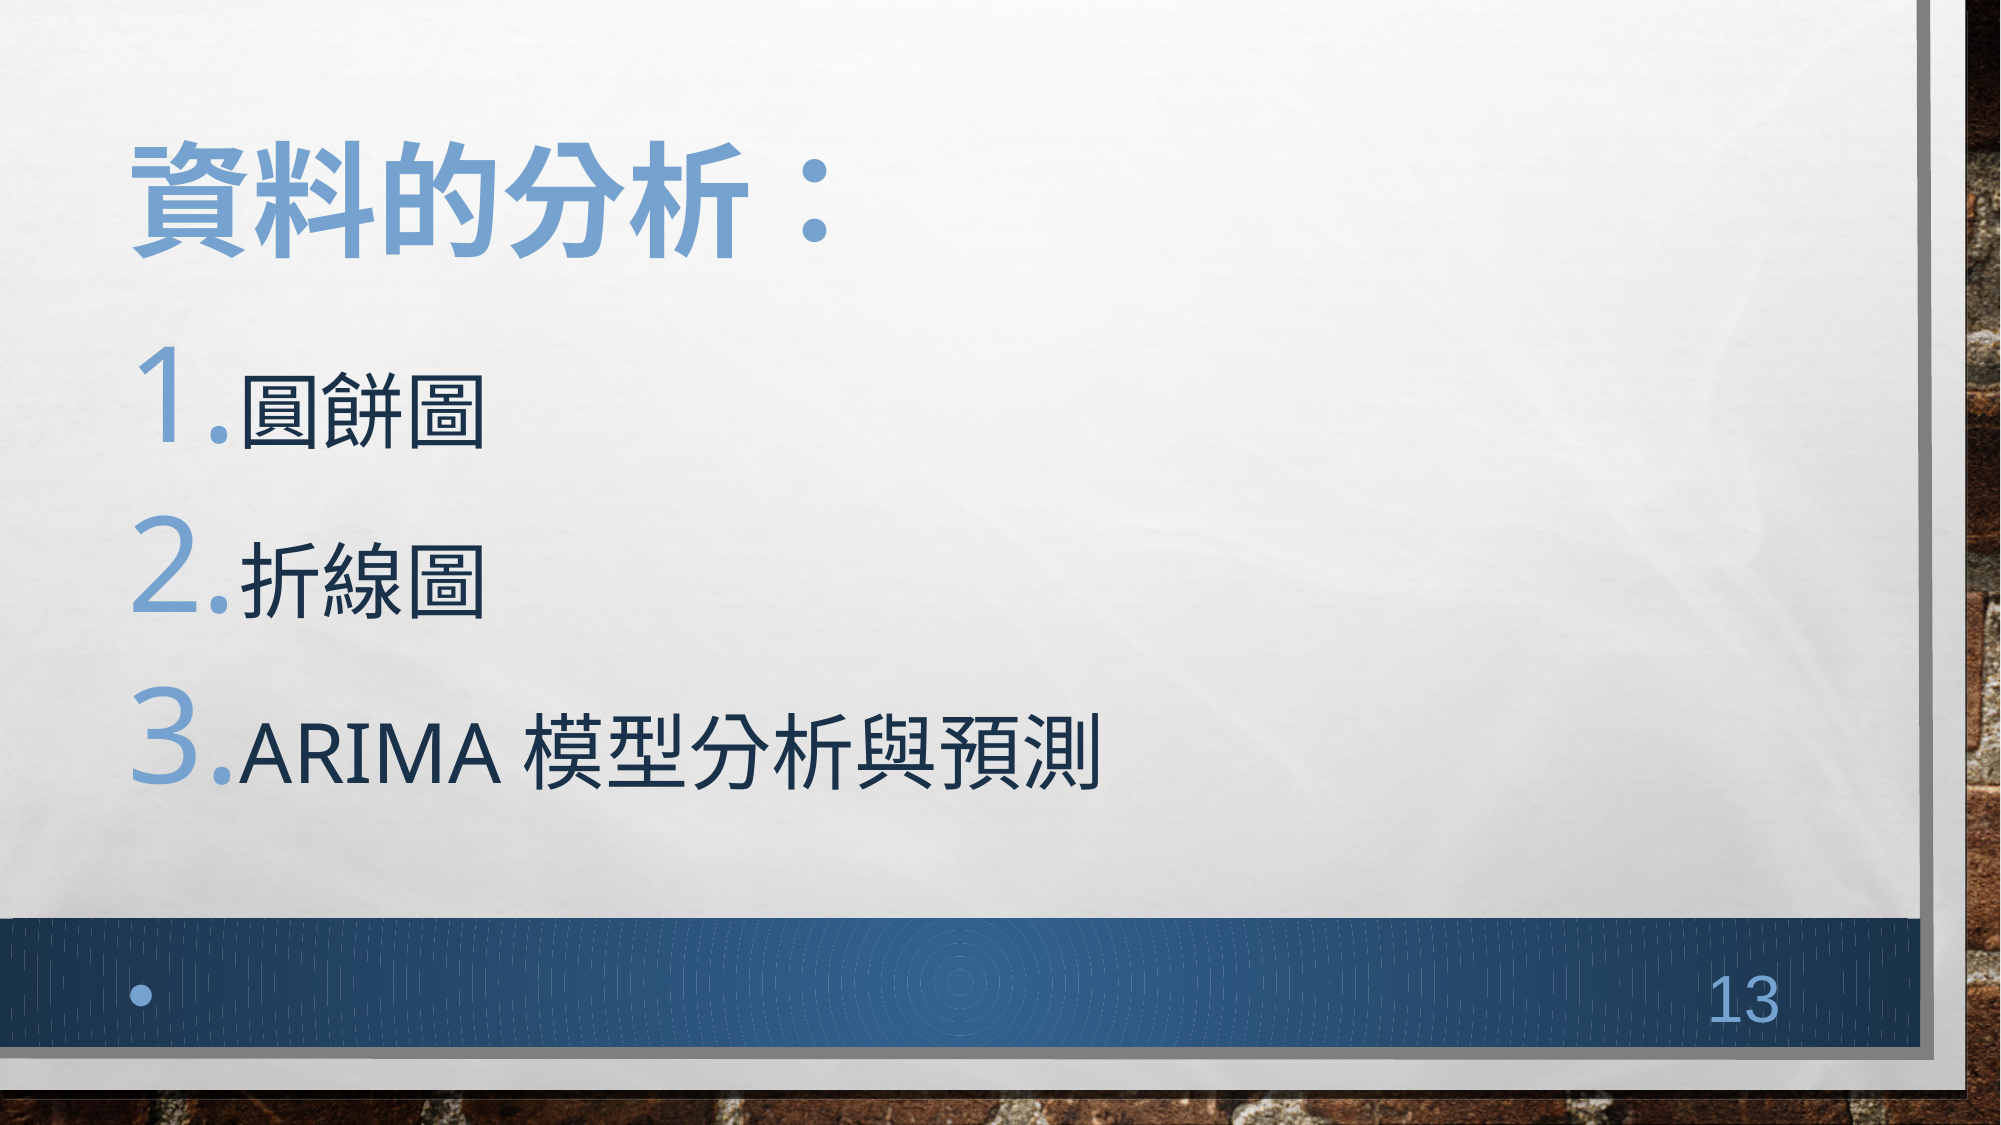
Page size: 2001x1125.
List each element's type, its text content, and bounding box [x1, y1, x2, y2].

list 圓餅圖 折線圖 arima模型分析與預測 [112, 301, 1819, 1030]
text_box 12 [1669, 947, 1819, 1030]
title 資料的分析： [112, 112, 1819, 301]
